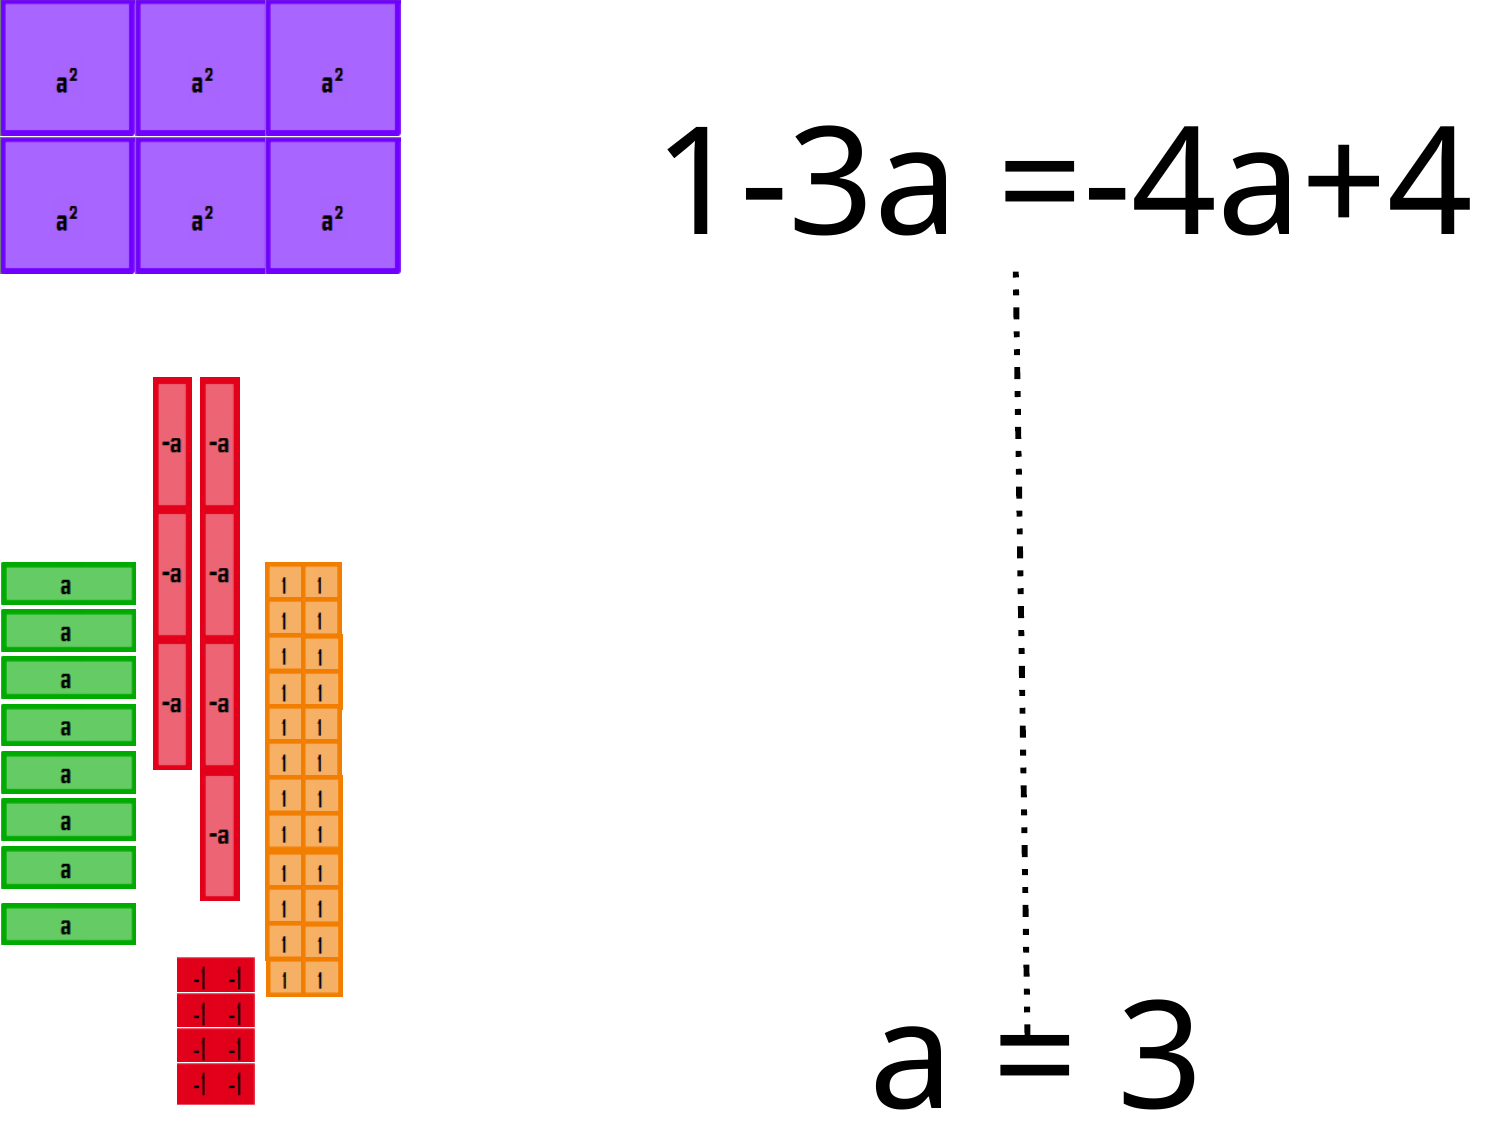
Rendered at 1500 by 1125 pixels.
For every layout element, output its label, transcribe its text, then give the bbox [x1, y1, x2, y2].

picture [0, 903, 136, 945]
picture [177, 956, 255, 1106]
picture [0, 609, 136, 652]
picture [0, 751, 136, 794]
text_box 1-3a =-4a+4 [639, 76, 1500, 272]
picture [265, 562, 343, 998]
picture [0, 704, 136, 747]
picture [0, 0, 401, 136]
picture [0, 137, 401, 274]
picture [200, 377, 240, 901]
text_box a = 3 [854, 950, 1218, 1125]
picture [0, 656, 136, 699]
picture [0, 798, 136, 841]
picture [153, 377, 192, 770]
picture [0, 562, 136, 605]
picture [0, 846, 136, 889]
